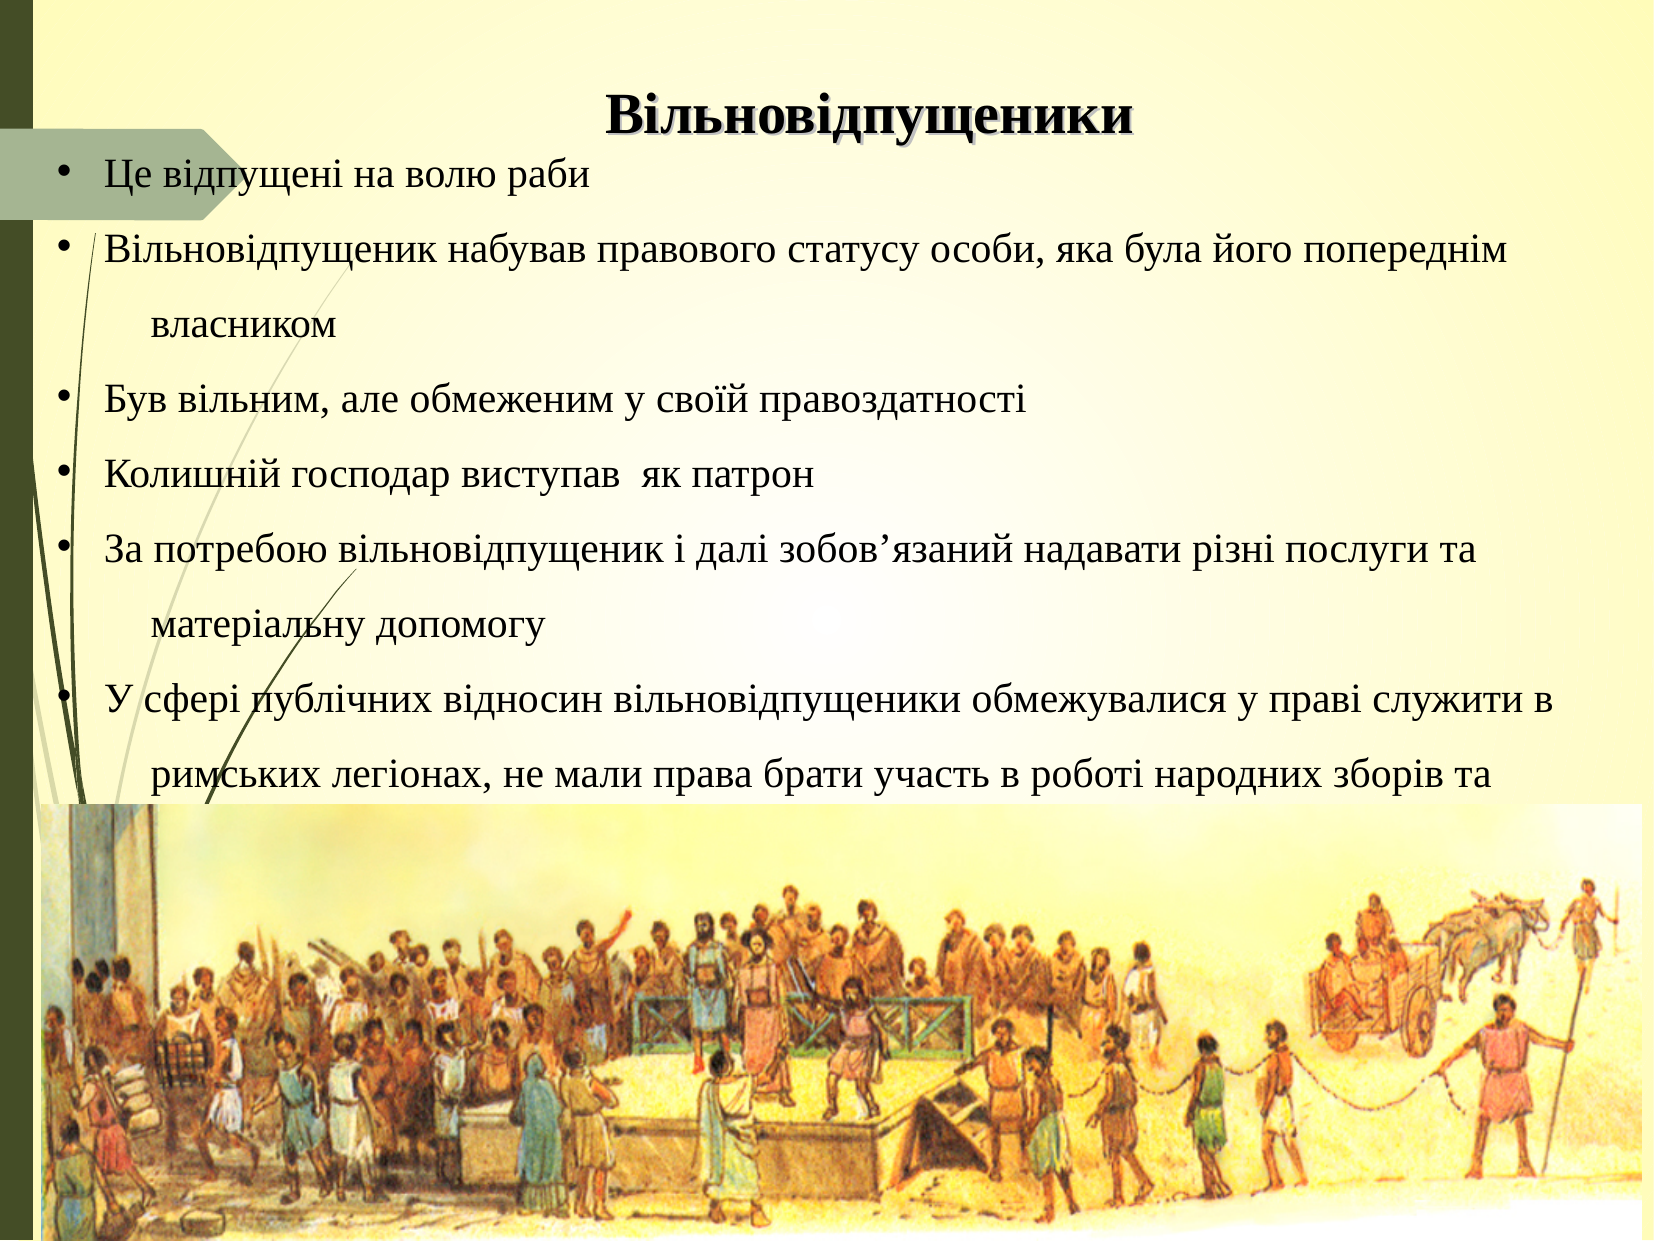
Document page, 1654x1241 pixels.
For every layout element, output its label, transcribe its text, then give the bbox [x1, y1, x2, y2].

text_box Це відпущені на волю раби Вільновідпущеник набував правового статусу особи, яка була його попереднім власником Був вільним, але обмеженим у своїй правоздатності Колишній господар виступав як патрон За потребою вільновідпущеник і далі зобов’язаний надавати різні послуги та матеріальну допомогу У сфері публічних відносин вільновідпущеники обмежувалися у праві служити в римських легіонах, не мали права брати участь в роботі народних зборів та голосувати. [42, 113, 1654, 878]
picture [41, 804, 1642, 1241]
text_box Вільновідпущеники [590, 33, 1149, 113]
